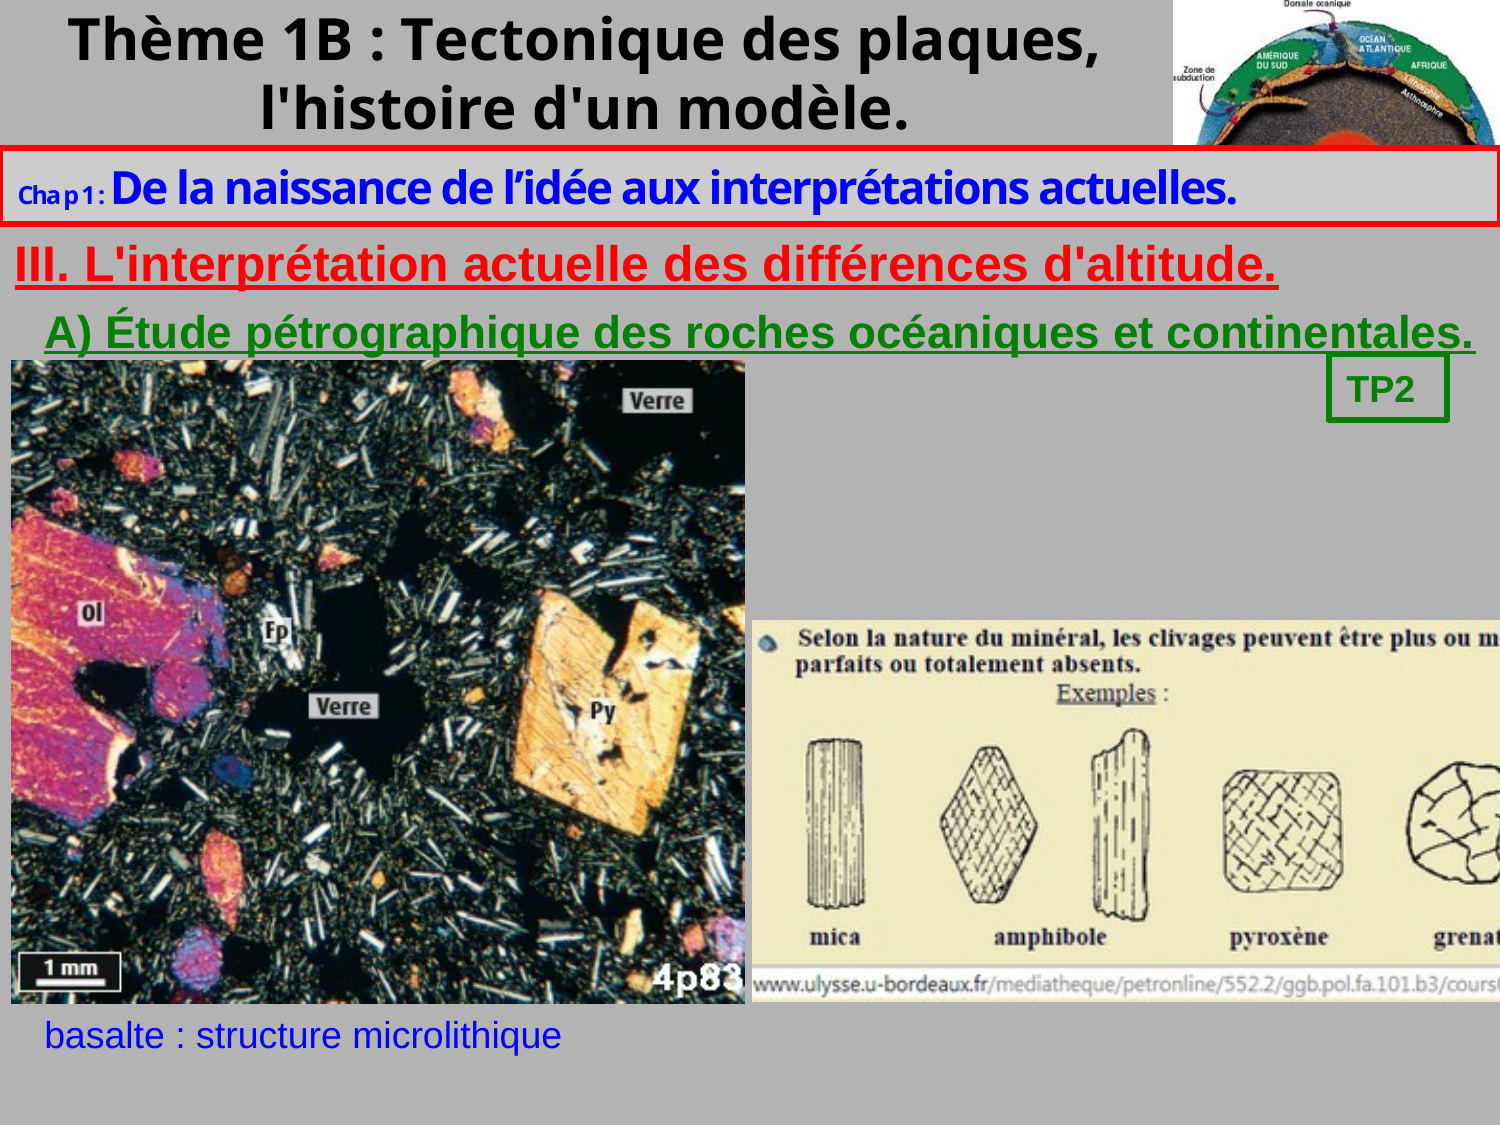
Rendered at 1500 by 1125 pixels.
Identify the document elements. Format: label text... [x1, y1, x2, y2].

picture [1173, 0, 1500, 147]
text_box III. L'interprétation actuelle des différences d'altitude. [0, 224, 1418, 300]
text_box TP2 [1328, 354, 1447, 421]
text_box Cha p 1 : De la naissance de l’idée aux interprétations actuelles. [0, 147, 1500, 224]
picture [752, 620, 1500, 1002]
text_box A) Étude pétrographique des roches océaniques et continentales. [29, 295, 1500, 366]
text_box basalte : structure microlithique [29, 1004, 709, 1064]
text_box Thème 1B : Tectonique des plaques, l'histoire d'un modèle. [0, 0, 1173, 147]
picture [11, 360, 745, 1004]
